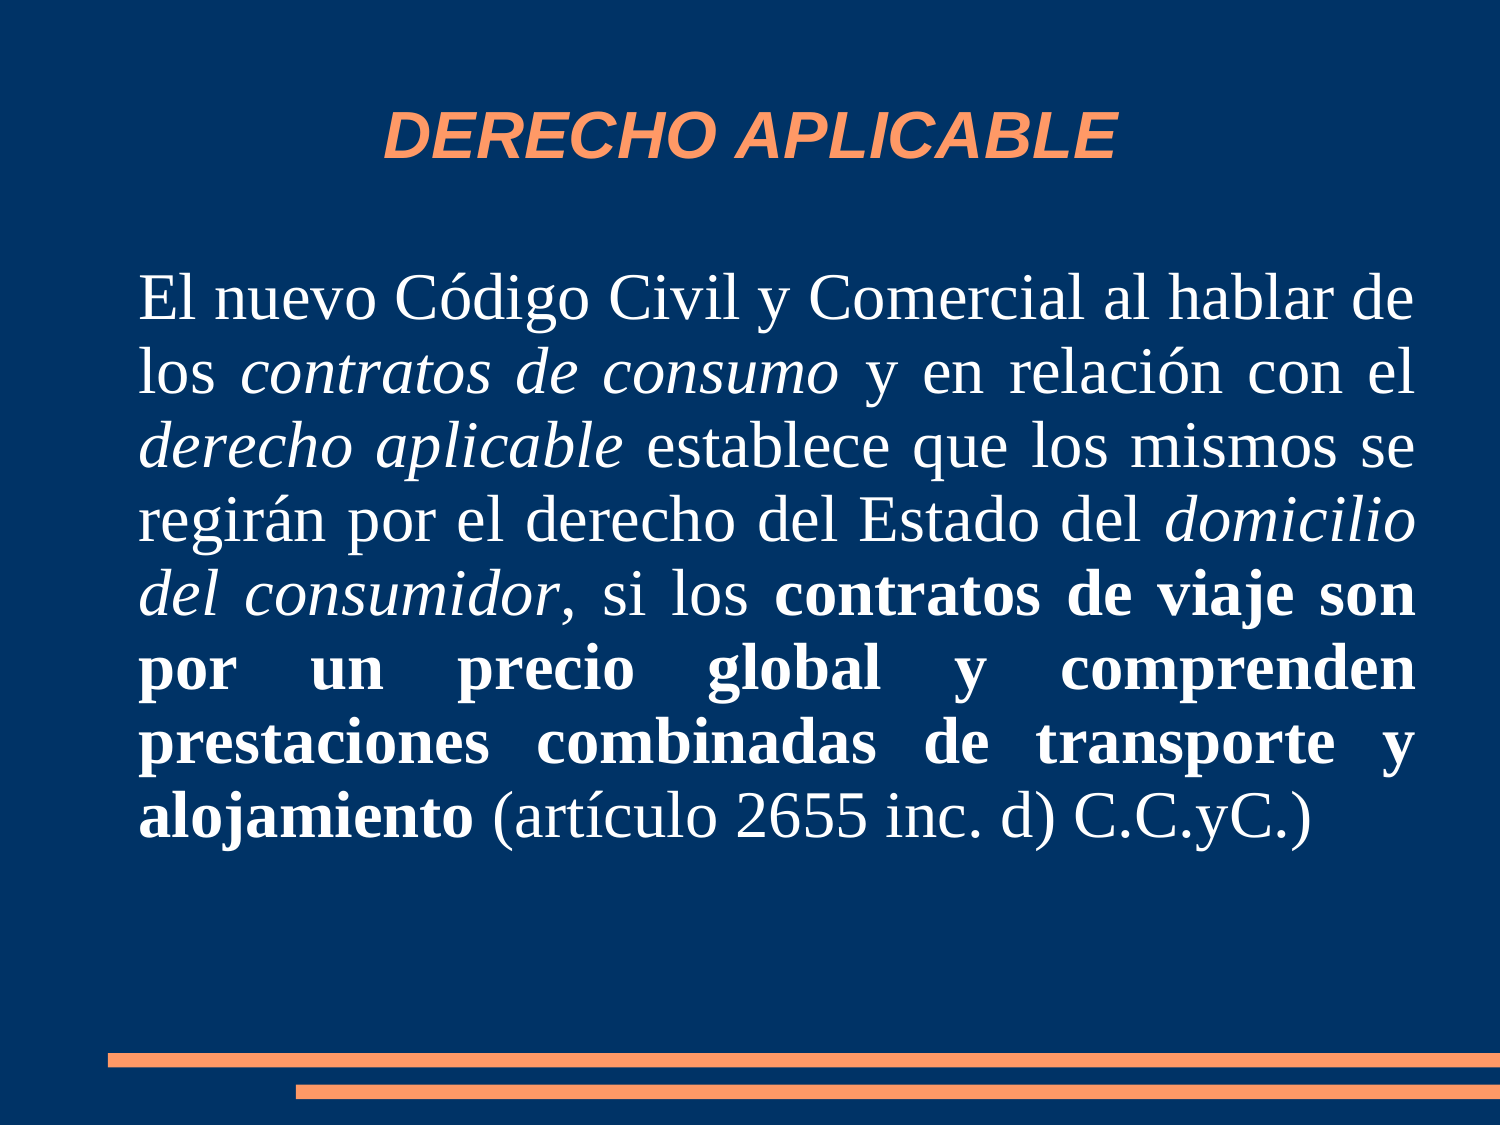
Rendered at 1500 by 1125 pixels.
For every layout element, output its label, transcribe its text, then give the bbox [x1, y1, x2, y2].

title DERECHO APLICABLE [110, 41, 1392, 230]
list El nuevo Código Civil y Comercial al hablar de los contratos de consumo y en relación con el derecho aplicable establece que los mismos se regirán por el derecho del Estado del domicilio del consumidor, si los contratos de viaje son por un precio global y comprenden prestaciones combinadas de transporte y alojamiento (artículo 2655 inc. d) C.C.yC.) [67, 259, 1418, 886]
